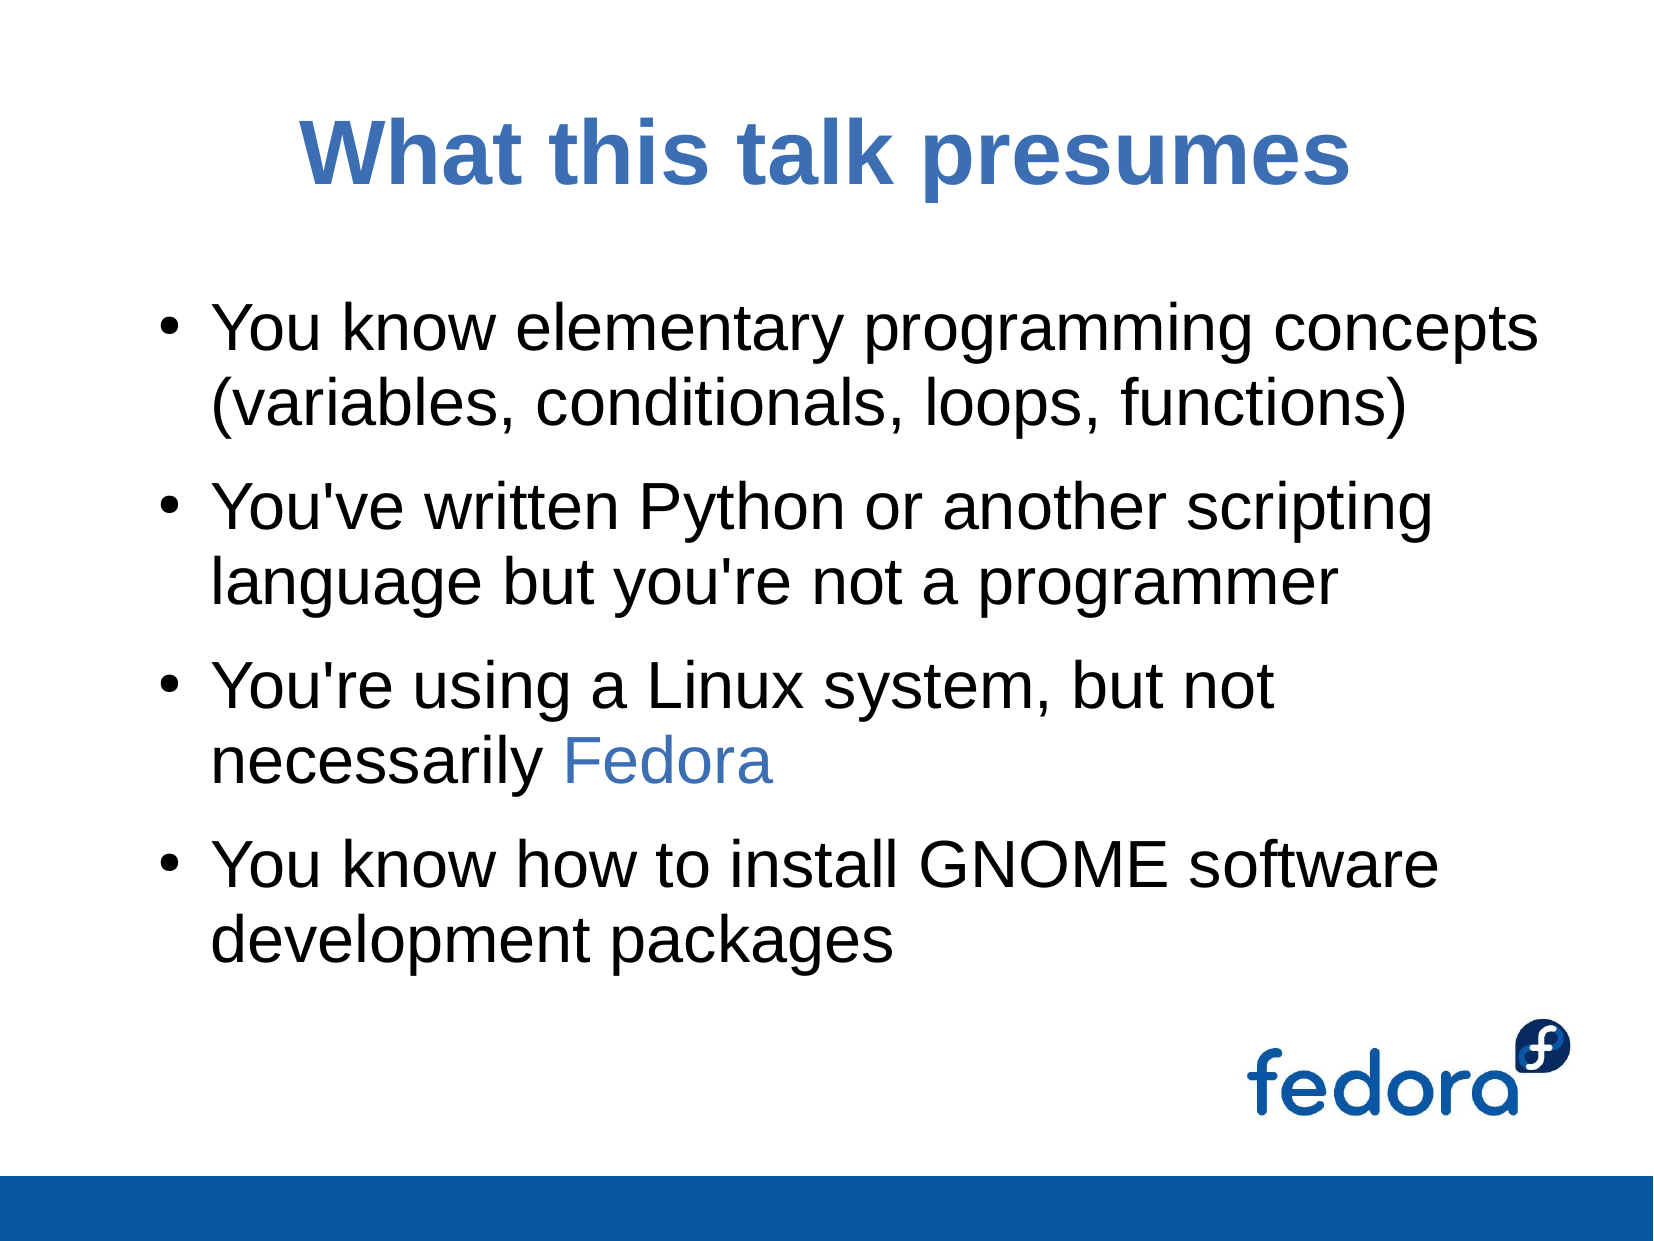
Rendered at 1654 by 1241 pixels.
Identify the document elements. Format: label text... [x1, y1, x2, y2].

list You know elementary programming concepts (variables, conditionals, loops, functions) You've written Python or another scripting language but you're not a programmer You're using a Linux system, but not necessarily Fedora You know how to install GNOME software development packages [82, 290, 1571, 1095]
picture [1237, 1010, 1576, 1125]
title What this talk presumes [82, 56, 1571, 250]
picture [0, 1176, 1653, 1241]
